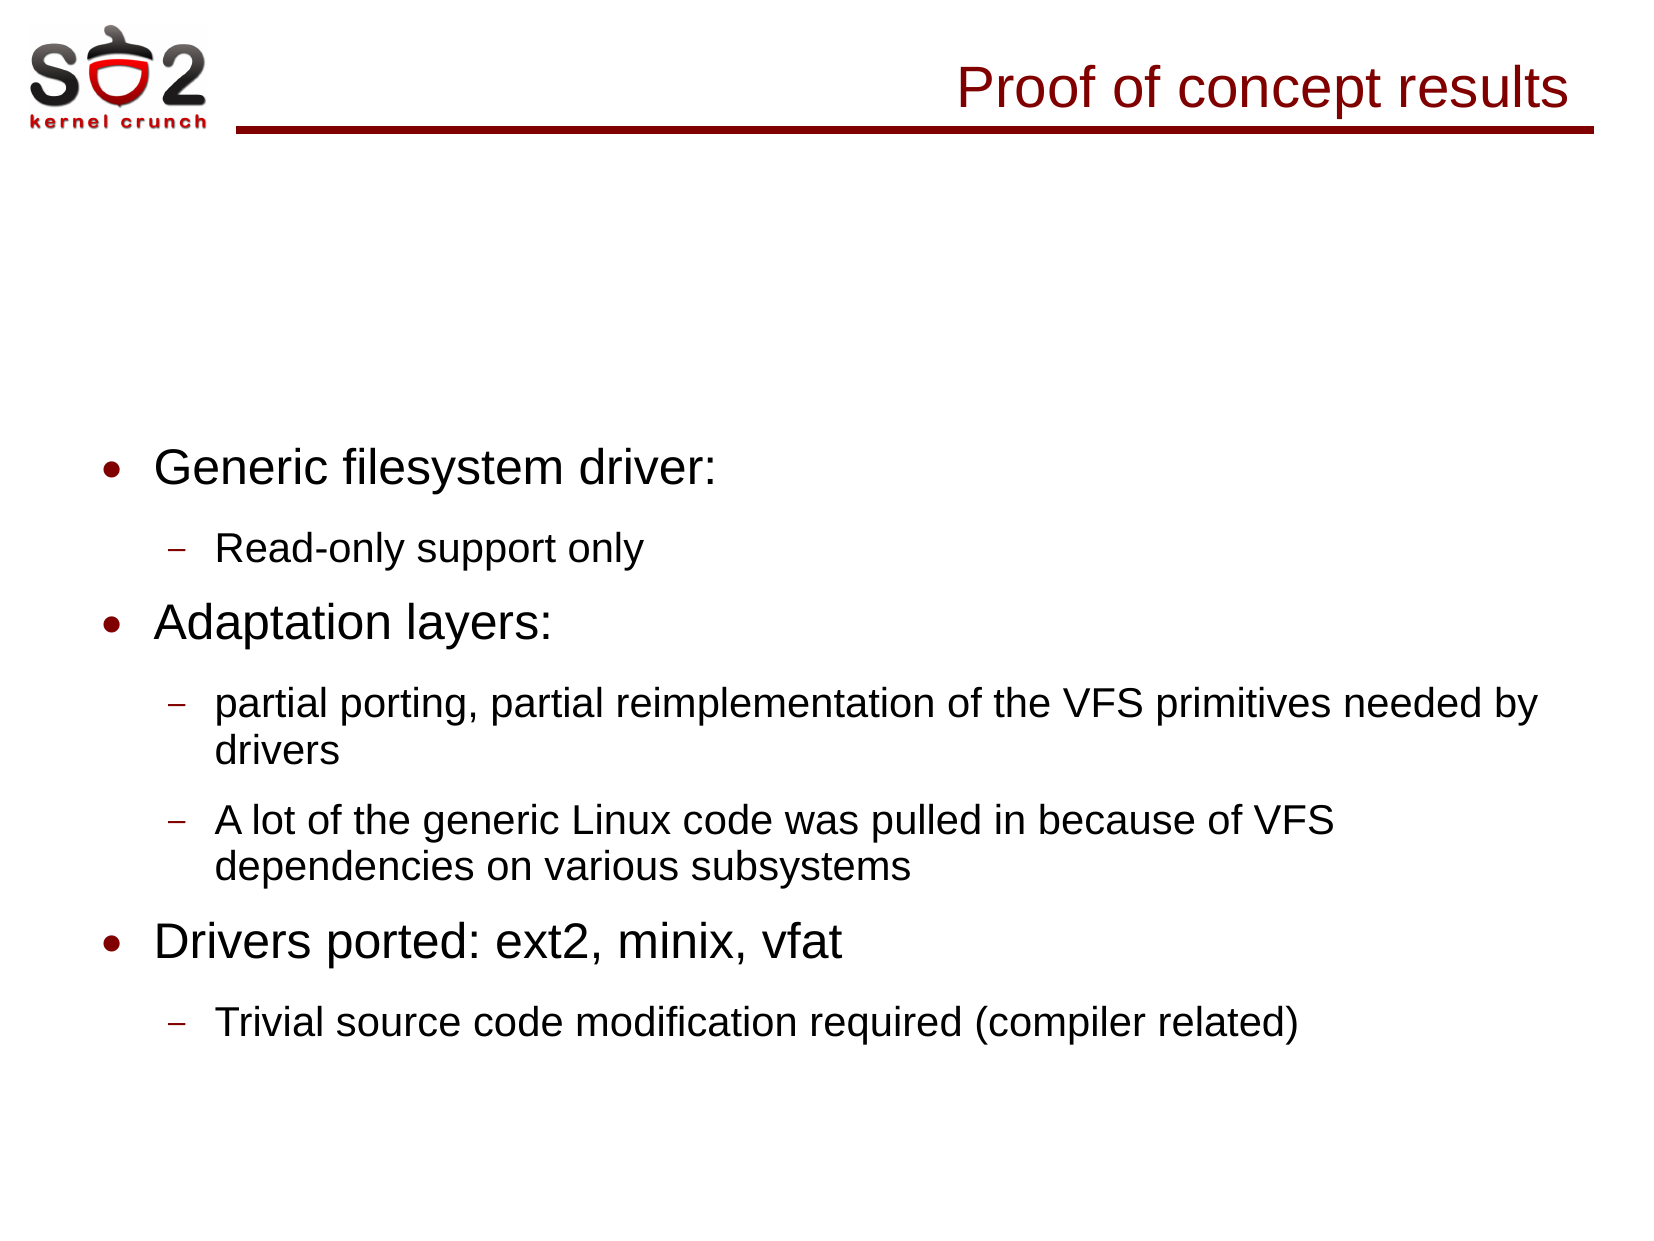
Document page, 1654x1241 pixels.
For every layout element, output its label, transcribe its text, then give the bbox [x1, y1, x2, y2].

title Proof of concept results [82, 54, 1571, 121]
list Generic filesystem driver: Read-only support only Adaptation layers: partial porting, partial reimplementation of the VFS primitives needed by drivers A lot of the generic Linux code was pulled in because of VFS dependencies on various subsystems Drivers ported: ext2, minix, vfat Trivial source code modification required (compiler related) [82, 340, 1571, 1145]
picture [29, 23, 207, 130]
